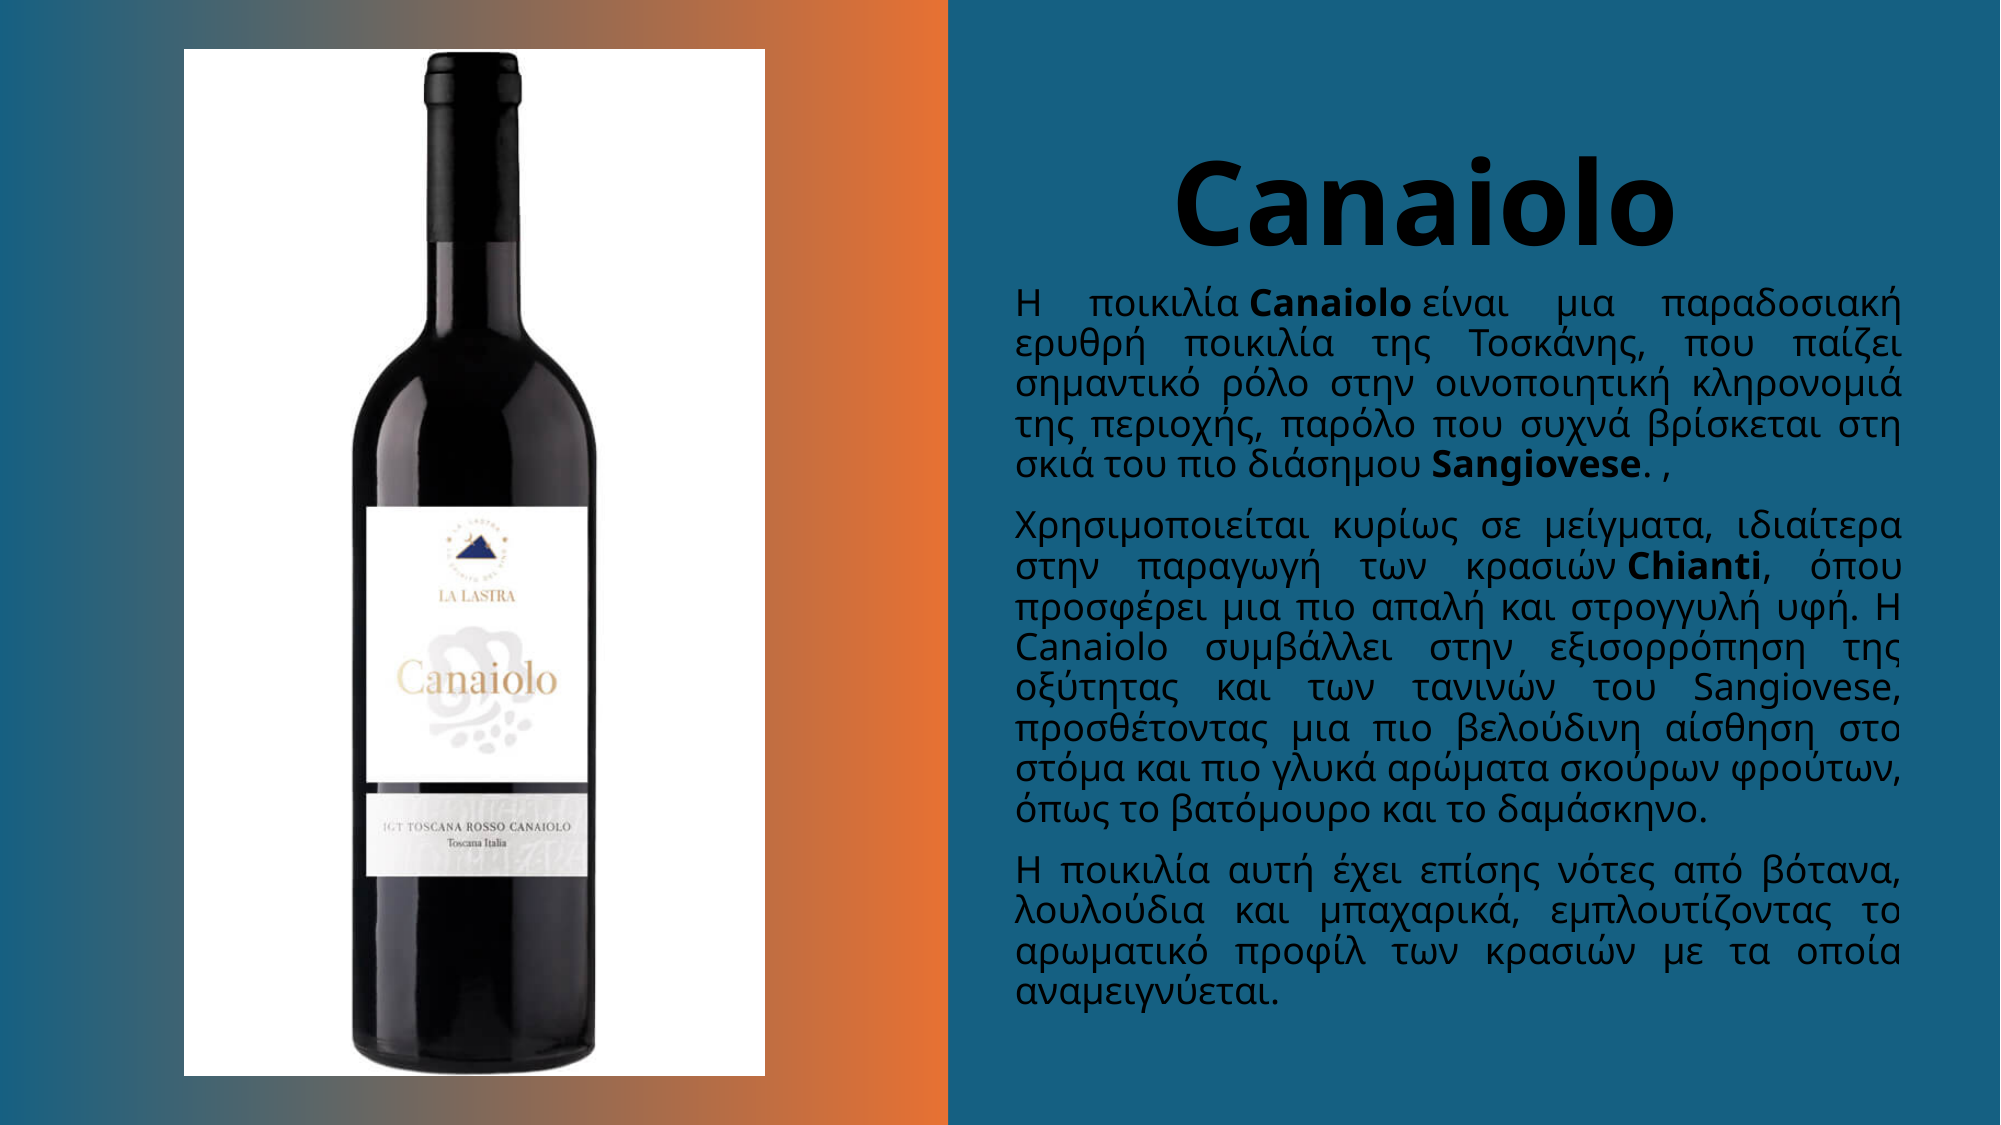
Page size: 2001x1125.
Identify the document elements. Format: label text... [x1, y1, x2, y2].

text_box [0, 0, 2000, 1125]
picture [184, 49, 765, 1076]
list Η ποικιλία Canaiolo είναι μια παραδοσιακή ερυθρή ποικιλία της Τοσκάνης, που παίζει σημαντικό ρόλο στην οινοποιητική κληρονομιά της περιοχής, παρόλο που συχνά βρίσκεται στη σκιά του πιο διάσημου Sangiovese. , Χρησιμοποιείται κυρίως σε μείγματα, ιδιαίτερα στην παραγωγή των κρασιών Chianti, όπου προσφέρει μια πιο απαλή και στρογγυλή υφή. Η Canaiolo συμβάλλει στην εξισορρόπηση της οξύτητας και των τανινών του Sangiovese, προσθέτοντας μια πιο βελούδινη αίσθηση στο στόμα και πιο γλυκά αρώματα σκούρων φρούτων, όπως το βατόμουρο και το δαμάσκηνο. Η ποικιλία αυτή έχει επίσης νότες από βότανα, λουλούδια και μπαχαρικά, εμπλουτίζοντας το αρωματικό προφίλ των κρασιών με τα οποία αναμειγνύεται. [999, 276, 1919, 1042]
title Canaiolo [1073, 82, 1777, 276]
